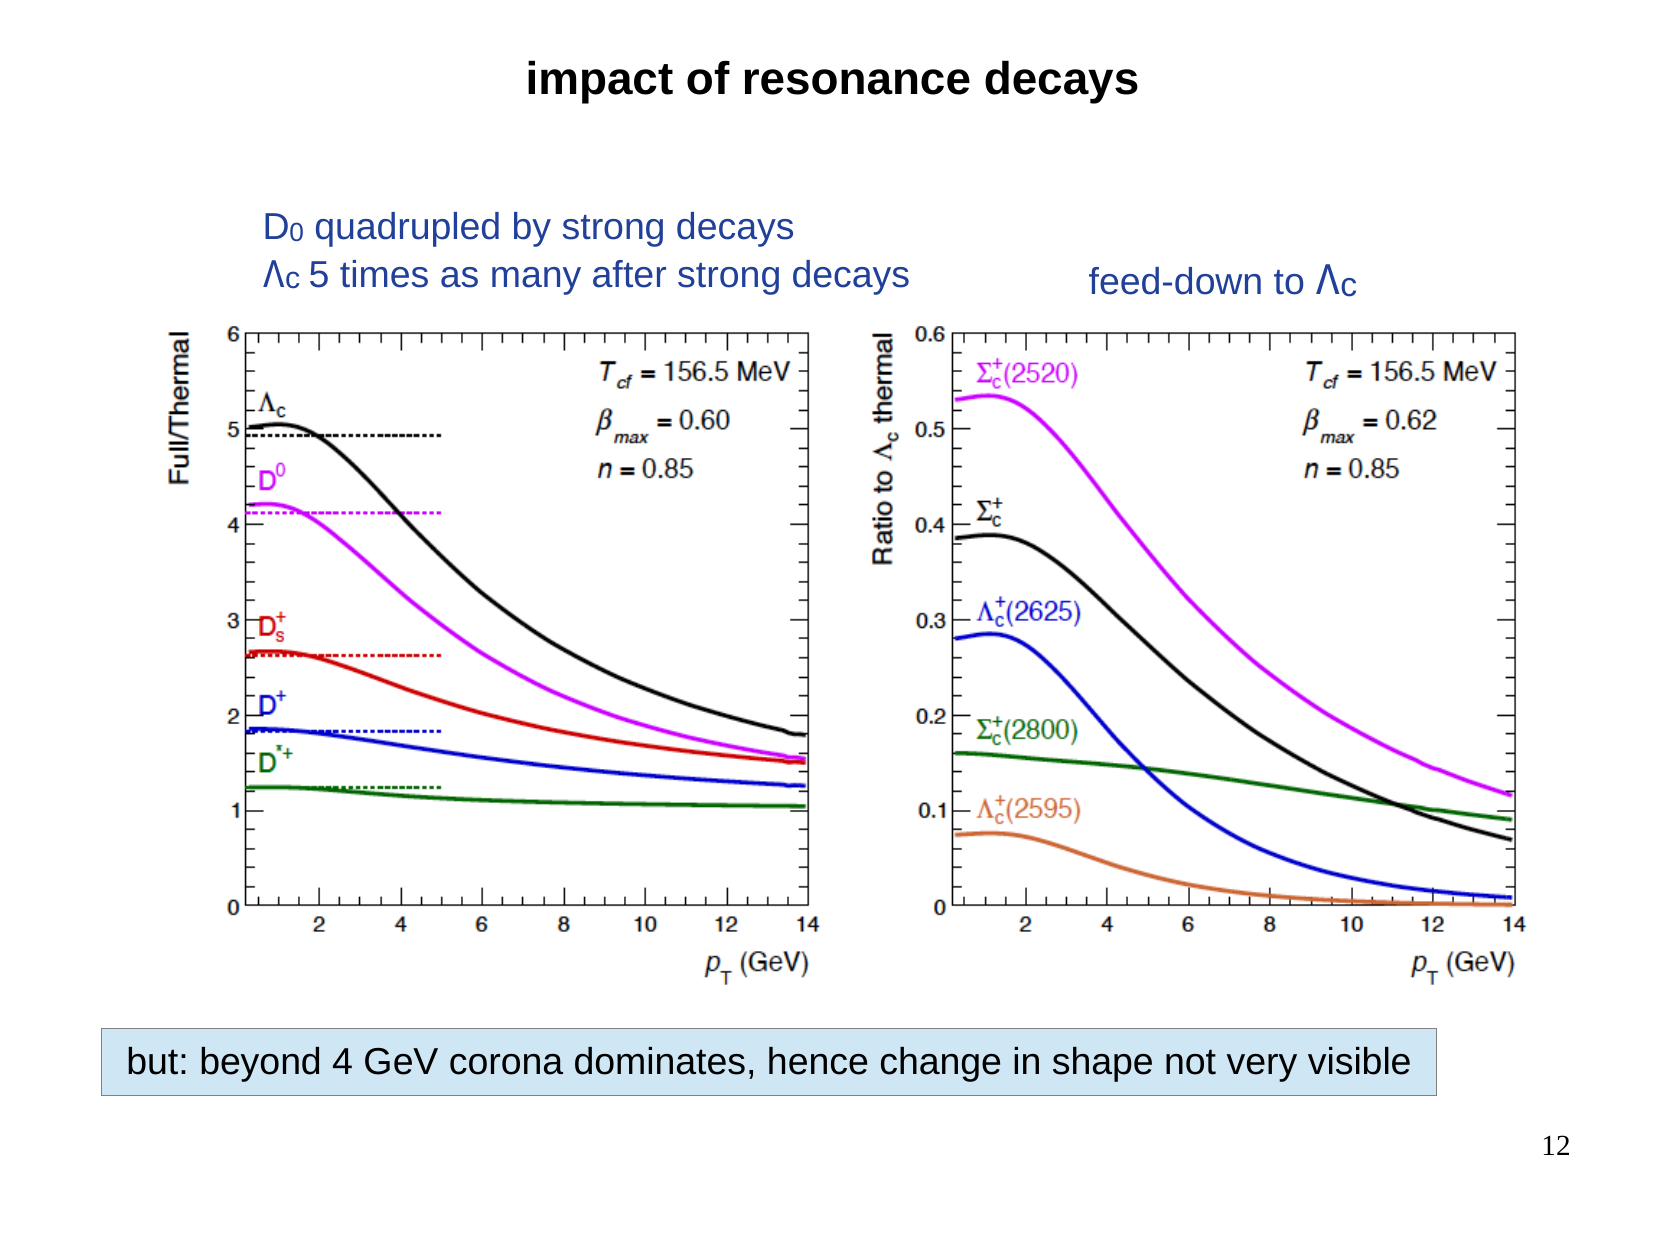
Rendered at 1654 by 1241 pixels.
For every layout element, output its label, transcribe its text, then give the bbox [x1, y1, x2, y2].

text_box D0 quadrupled by strong decays Λc 5 times as many after strong decays [247, 197, 983, 312]
picture [108, 281, 1555, 1029]
text_box impact of resonance decays [150, 45, 1516, 112]
text_box but: beyond 4 GeV corona dominates, hence change in shape not very visible [101, 1028, 1437, 1096]
text_box feed-down to Λc [1073, 242, 1479, 312]
